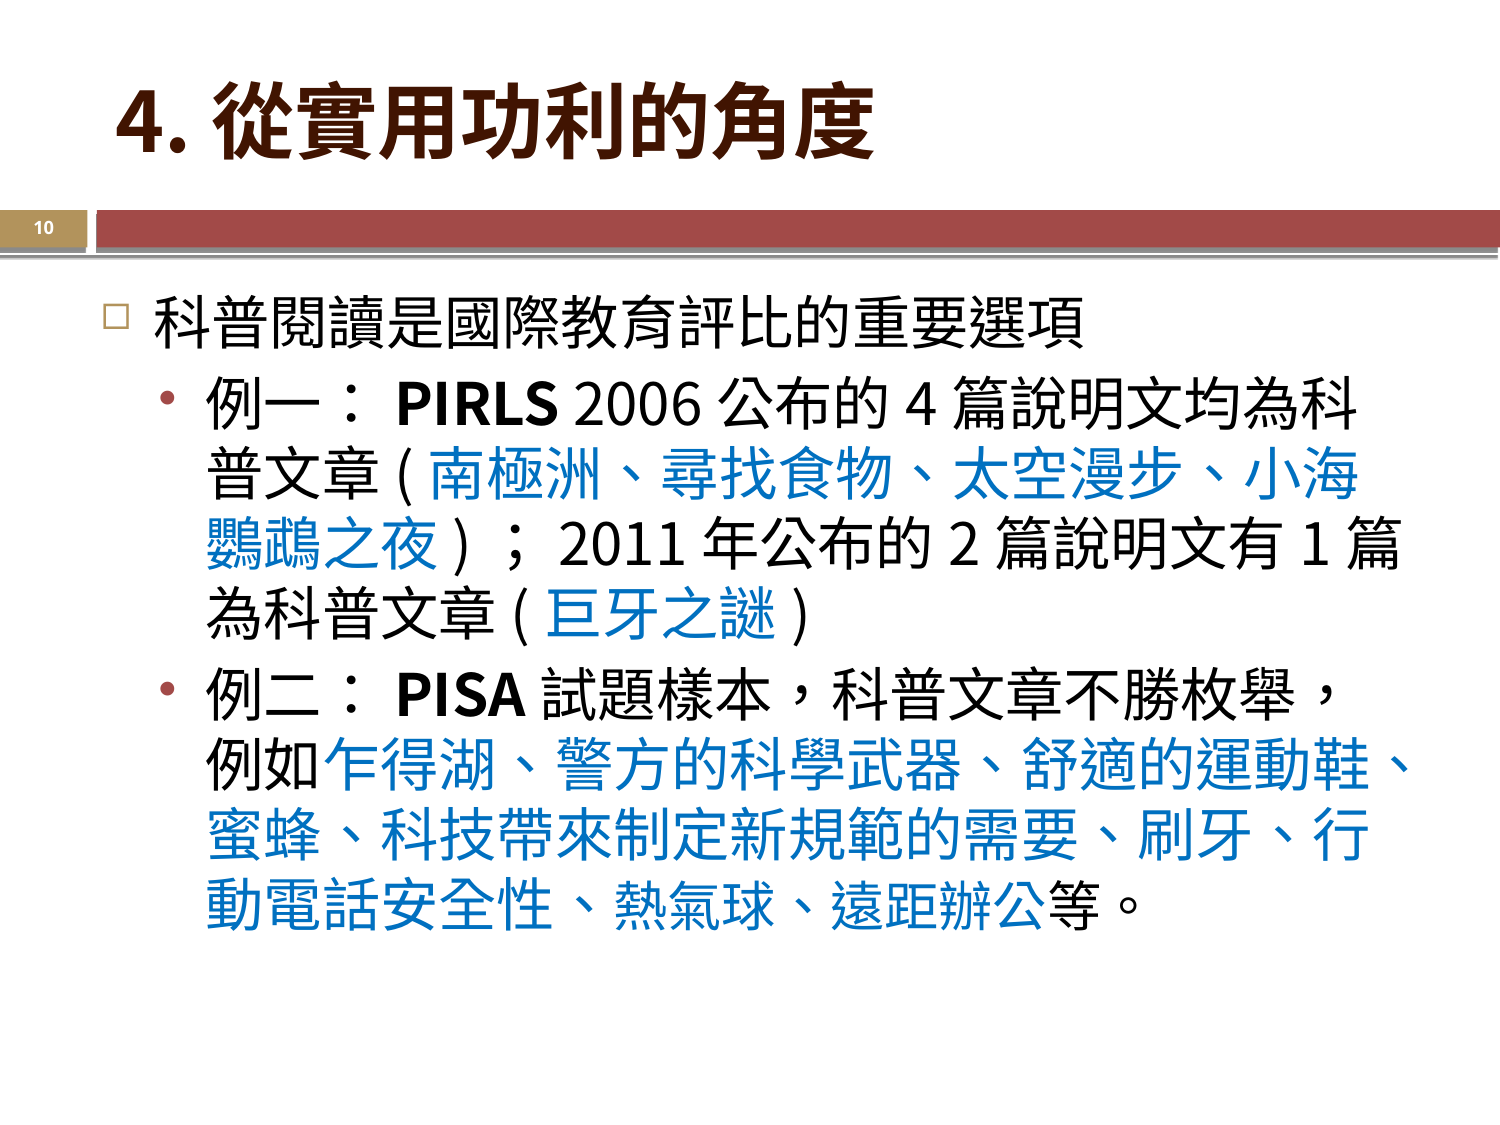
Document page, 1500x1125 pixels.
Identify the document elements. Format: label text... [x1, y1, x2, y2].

list 科普閱讀是國際教育評比的重要選項 例一：PIRLS 2006公布的4篇說明文均為科普文章(南極洲、尋找食物、太空漫步、小海鸚鵡之夜)；2011年公布的2篇說明文有1篇為科普文章(巨牙之謎) 例二：PISA試題樣本，科普文章不勝枚舉，例如乍得湖、警方的科學武器、舒適的運動鞋、蜜蜂、科技帶來制定新規範的需要、刷牙、行動電話安全性、熱氣球、遠距辦公等。 [85, 278, 1424, 1017]
title 4.從實用功利的角度 [100, 37, 1438, 200]
slide_number <編號> [0, 208, 88, 249]
